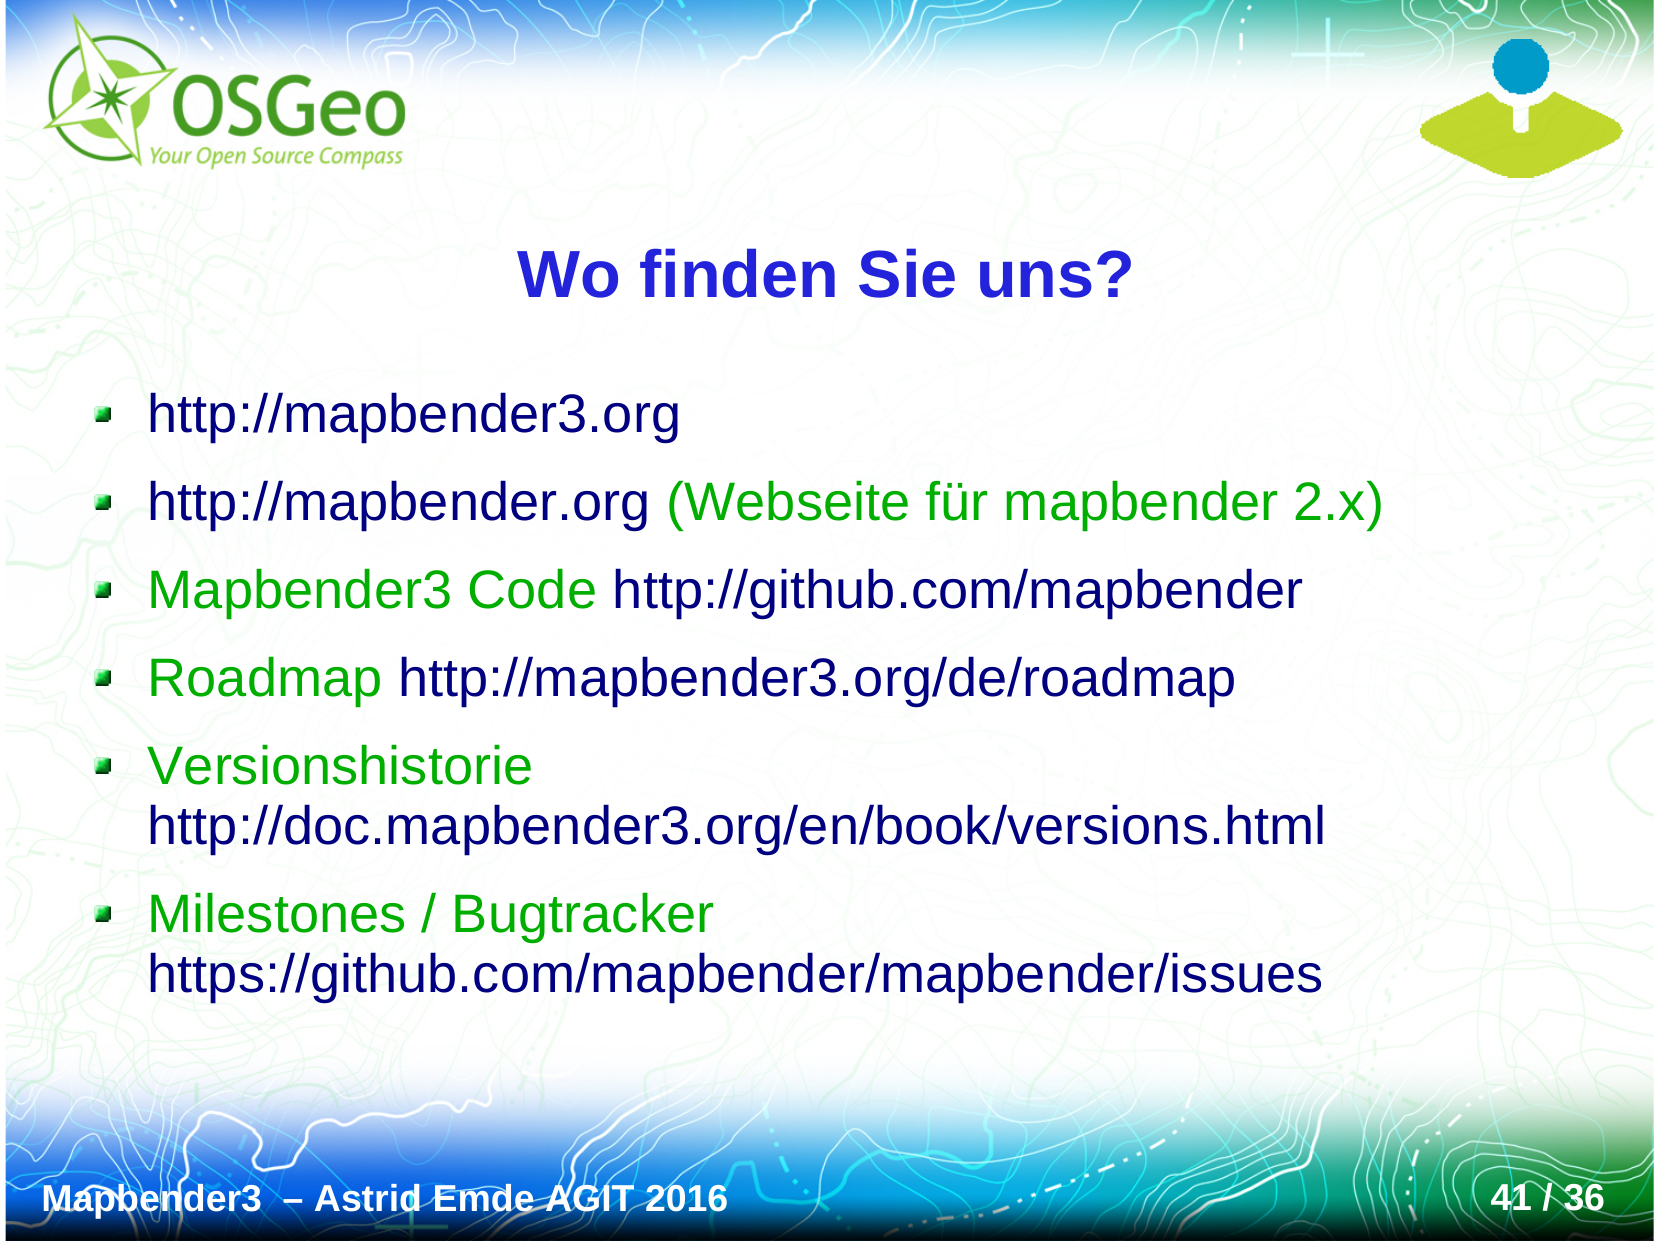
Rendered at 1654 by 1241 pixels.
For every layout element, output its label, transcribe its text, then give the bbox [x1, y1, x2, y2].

title Wo finden Sie uns? [82, 200, 1571, 349]
picture [5, 0, 1654, 1241]
list http://mapbender3.org http://mapbender.org (Webseite für mapbender 2.x) Mapbender3 Code http://github.com/mapbender Roadmap http://mapbender3.org/de/roadmap Versionshistorie http://doc.mapbender3.org/en/book/versions.html Milestones / Bugtracker https://github.com/mapbender/mapbender/issues [76, 383, 1565, 1241]
picture [1565, 1188, 1577, 1206]
